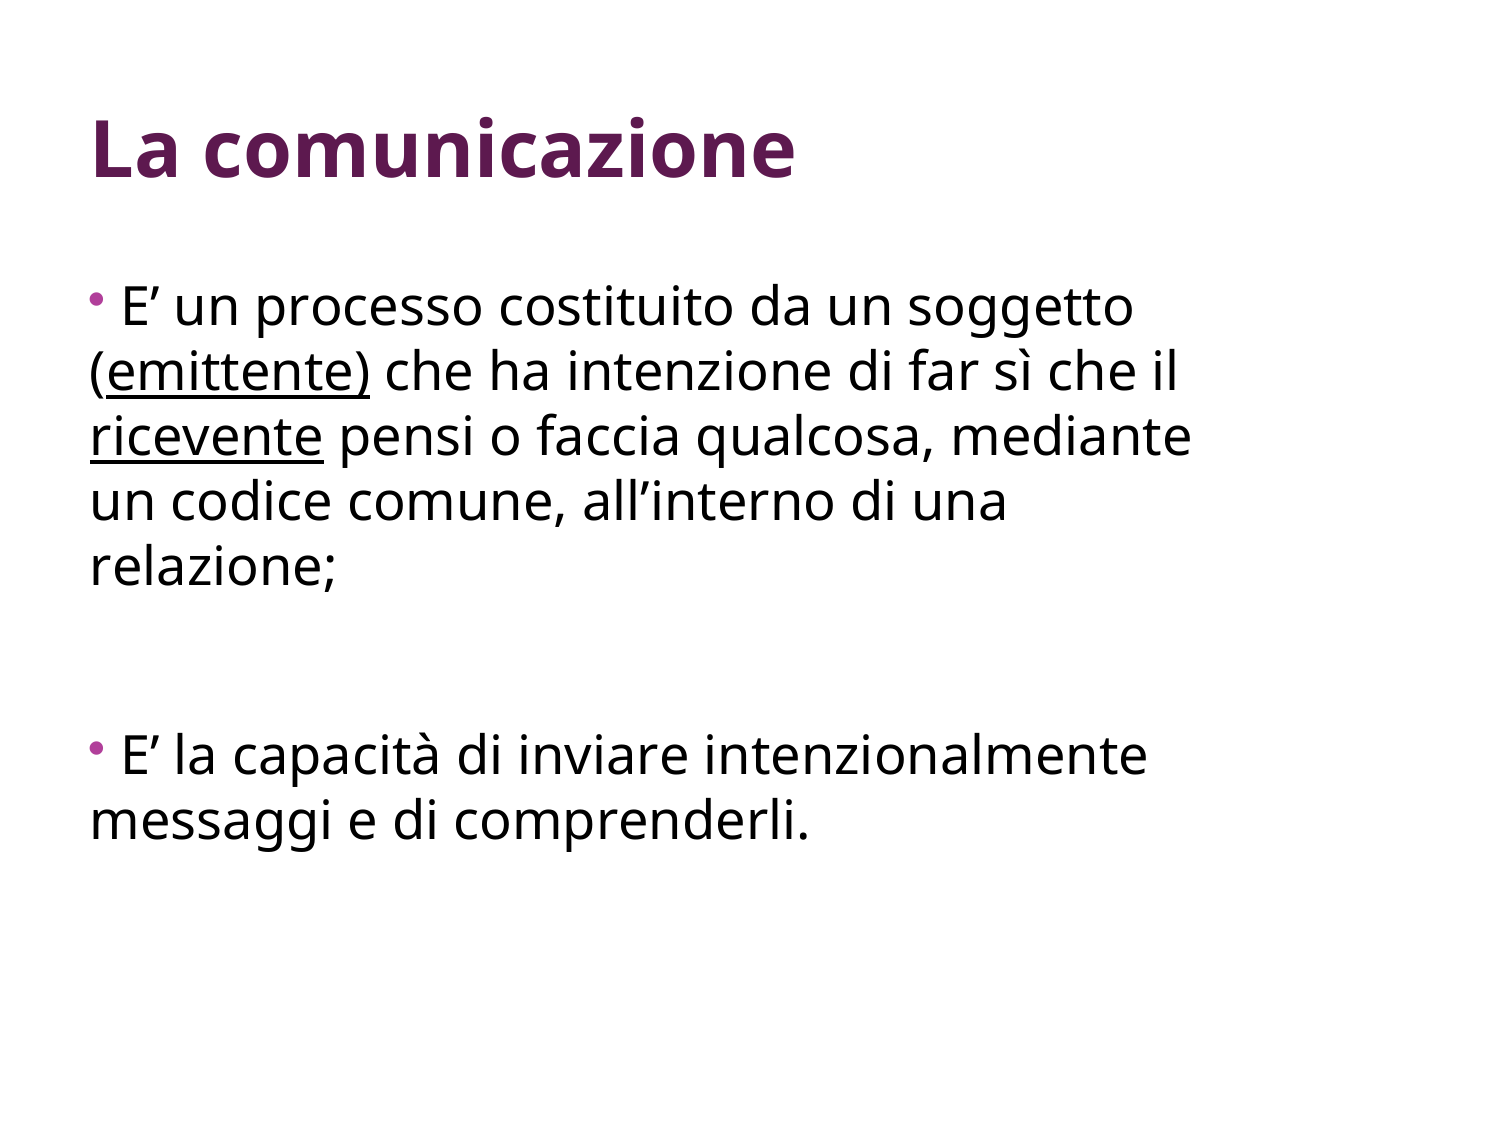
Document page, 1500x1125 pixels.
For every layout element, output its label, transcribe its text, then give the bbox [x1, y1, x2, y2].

list E’ un processo costituito da un soggetto (emittente) che ha intenzione di far sì che il ricevente pensi o faccia qualcosa, mediante un codice comune, all’interno di una relazione; E’ la capacità di inviare intenzionalmente messaggi e di comprenderli. [75, 264, 1263, 1059]
title La comunicazione [75, 52, 1263, 240]
